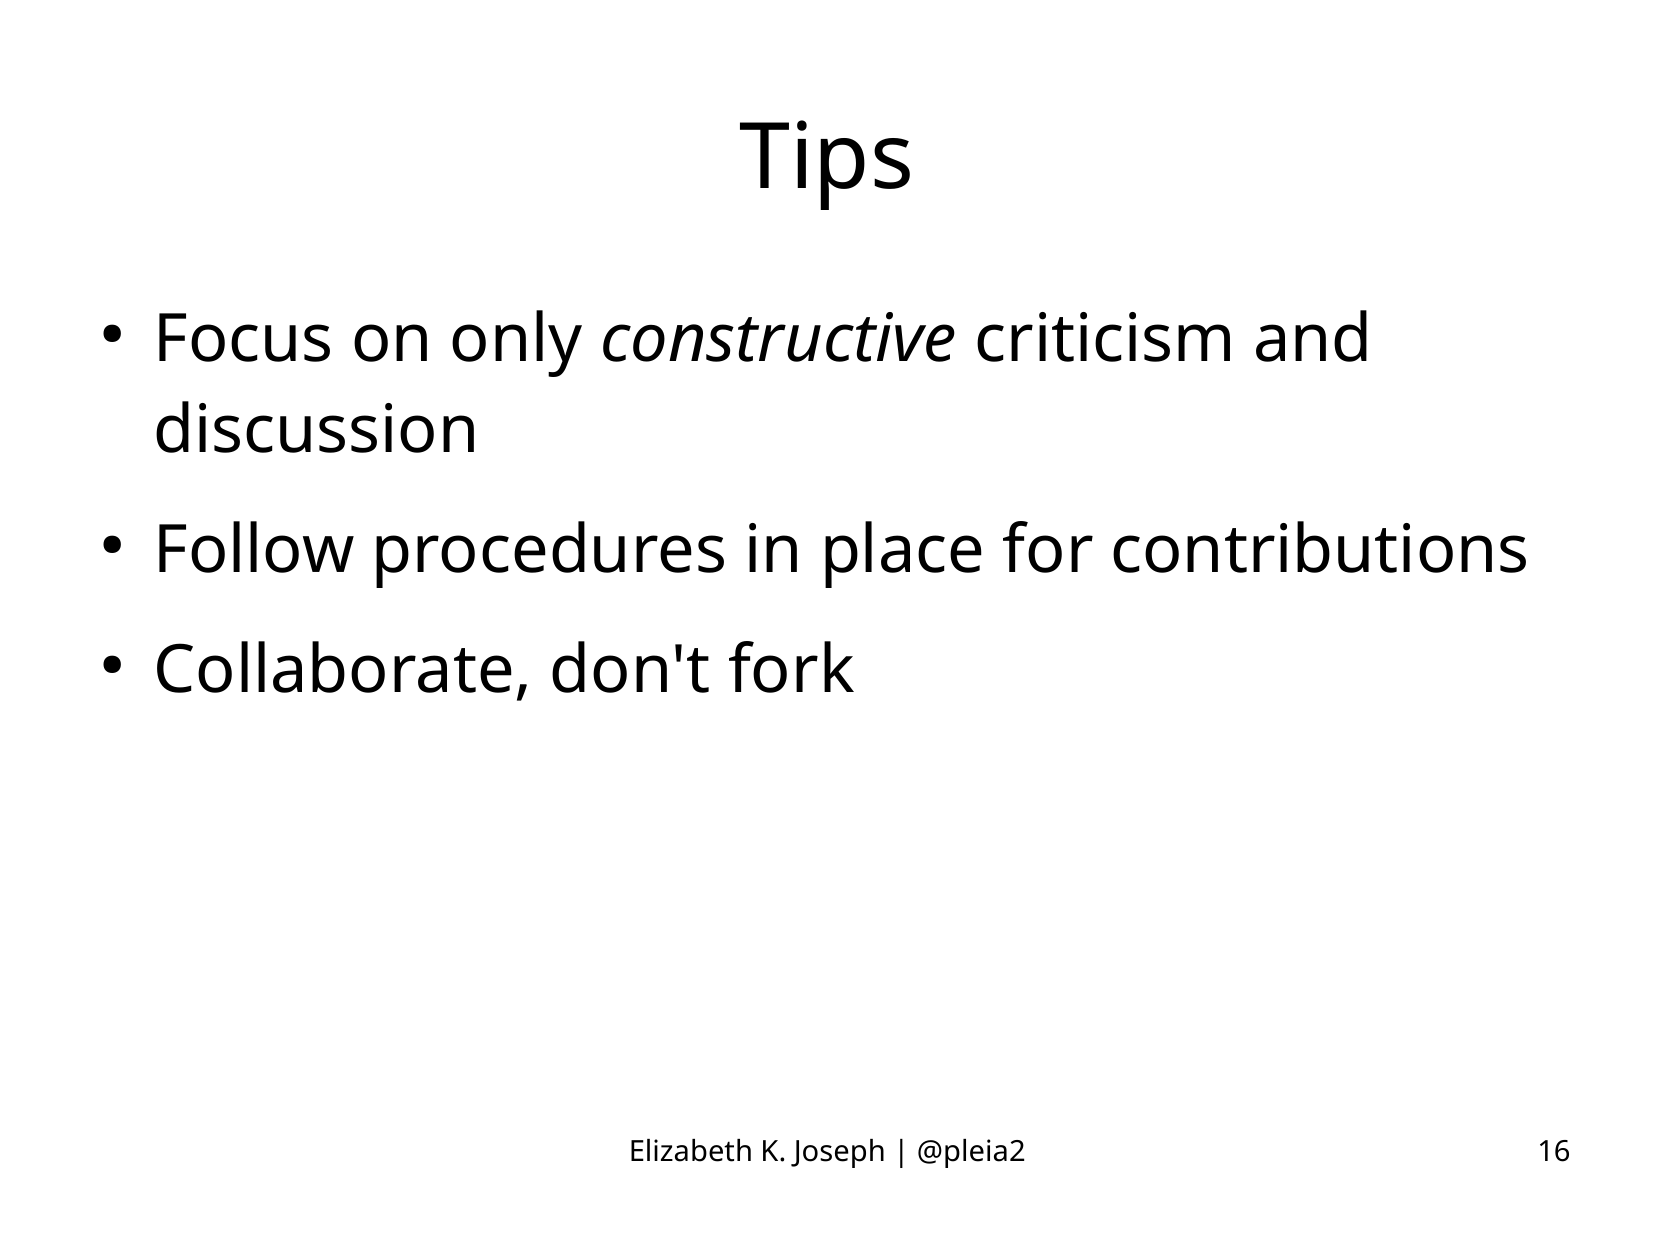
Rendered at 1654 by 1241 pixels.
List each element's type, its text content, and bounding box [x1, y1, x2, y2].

title Tips [82, 49, 1571, 257]
list Focus on only constructive criticism and discussion Follow procedures in place for contributions Collaborate, don't fork [82, 290, 1571, 1010]
